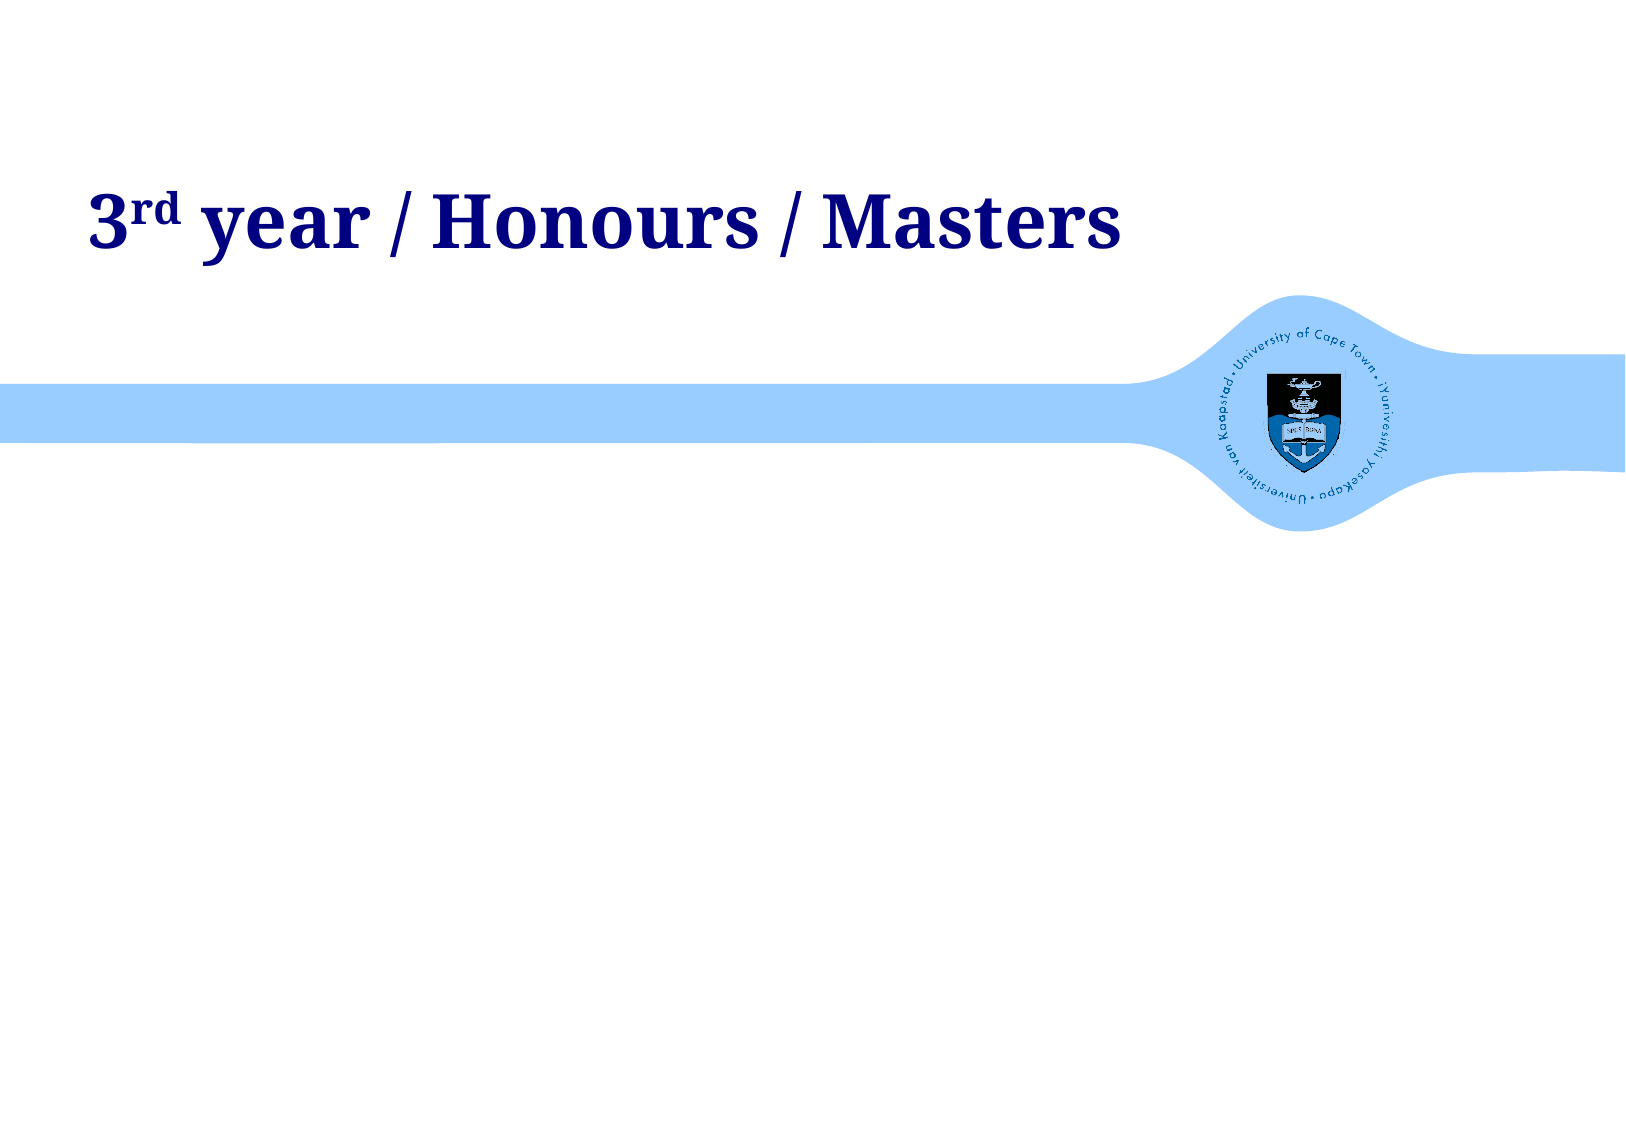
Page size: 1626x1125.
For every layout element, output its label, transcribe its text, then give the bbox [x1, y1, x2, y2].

title 3rd year / Honours / Masters [88, 88, 1133, 352]
picture [1178, 305, 1416, 527]
